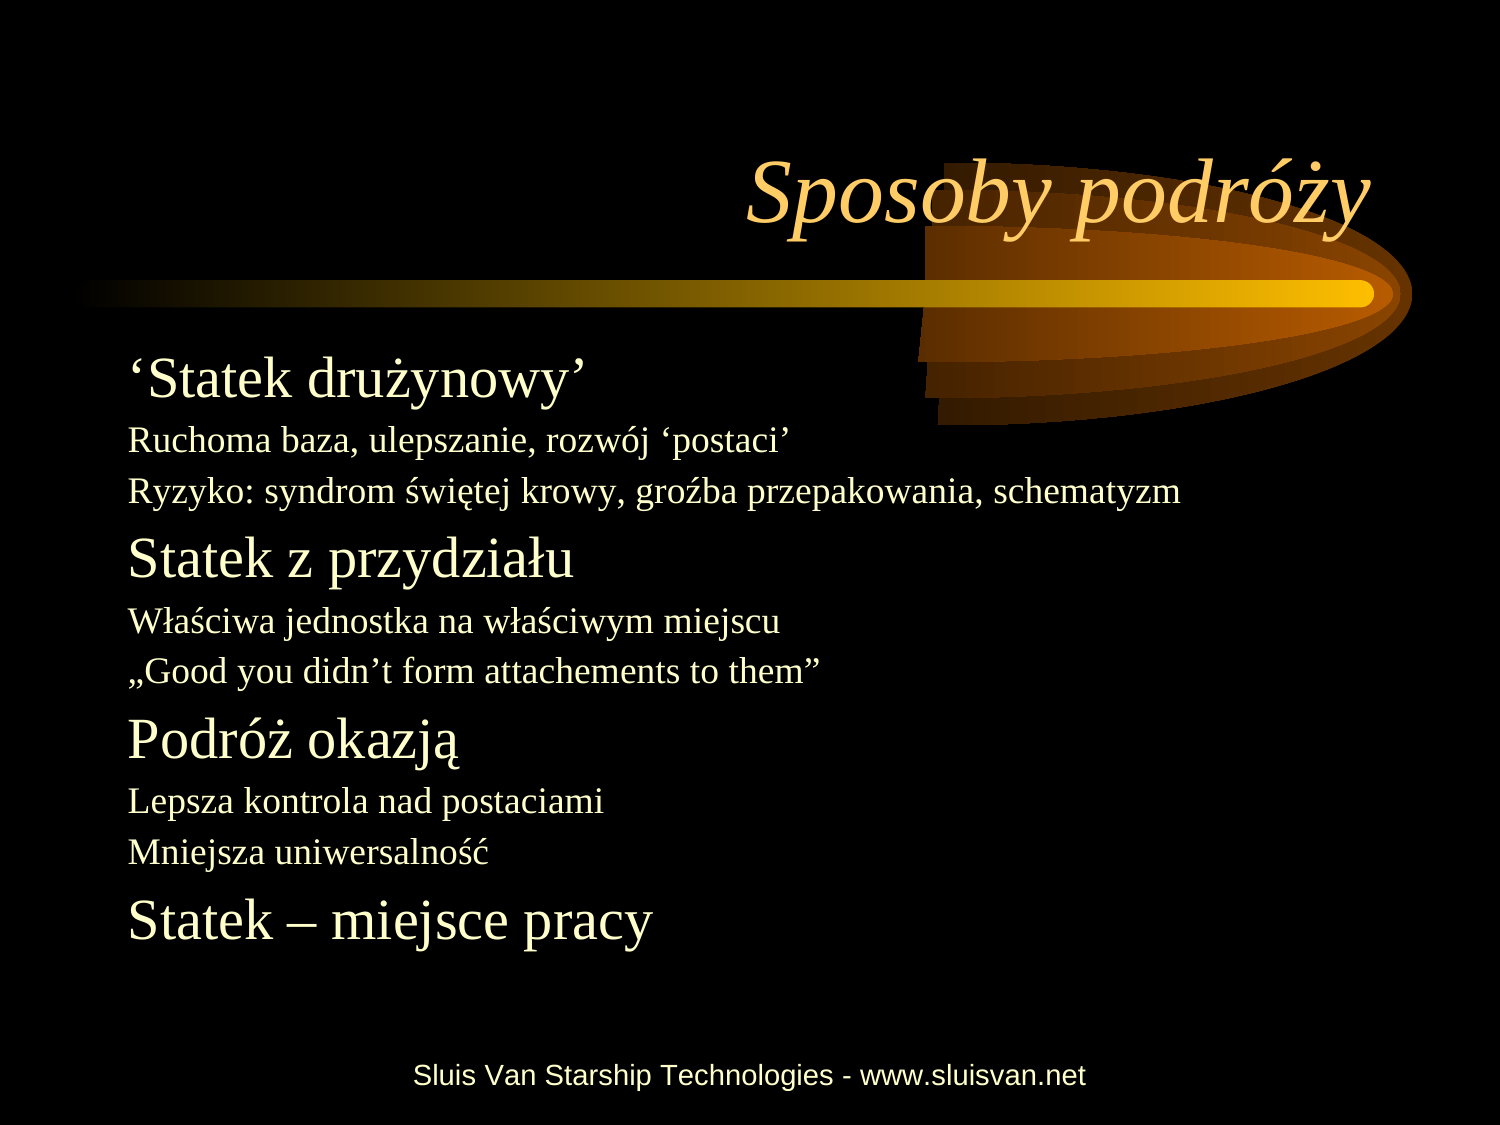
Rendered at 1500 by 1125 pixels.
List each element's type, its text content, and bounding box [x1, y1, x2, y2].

title Sposoby podróży [112, 62, 1388, 250]
list ‘Statek drużynowy’ Ruchoma baza, ulepszanie, rozwój ‘postaci’ Ryzyko: syndrom świętej krowy, groźba przepakowania, schematyzm Statek z przydziału Właściwa jednostka na właściwym miejscu „Good you didn’t form attachements to them” Podróż okazją Lepsza kontrola nad postaciami Mniejsza uniwersalność Statek – miejsce pracy [112, 337, 1388, 1013]
